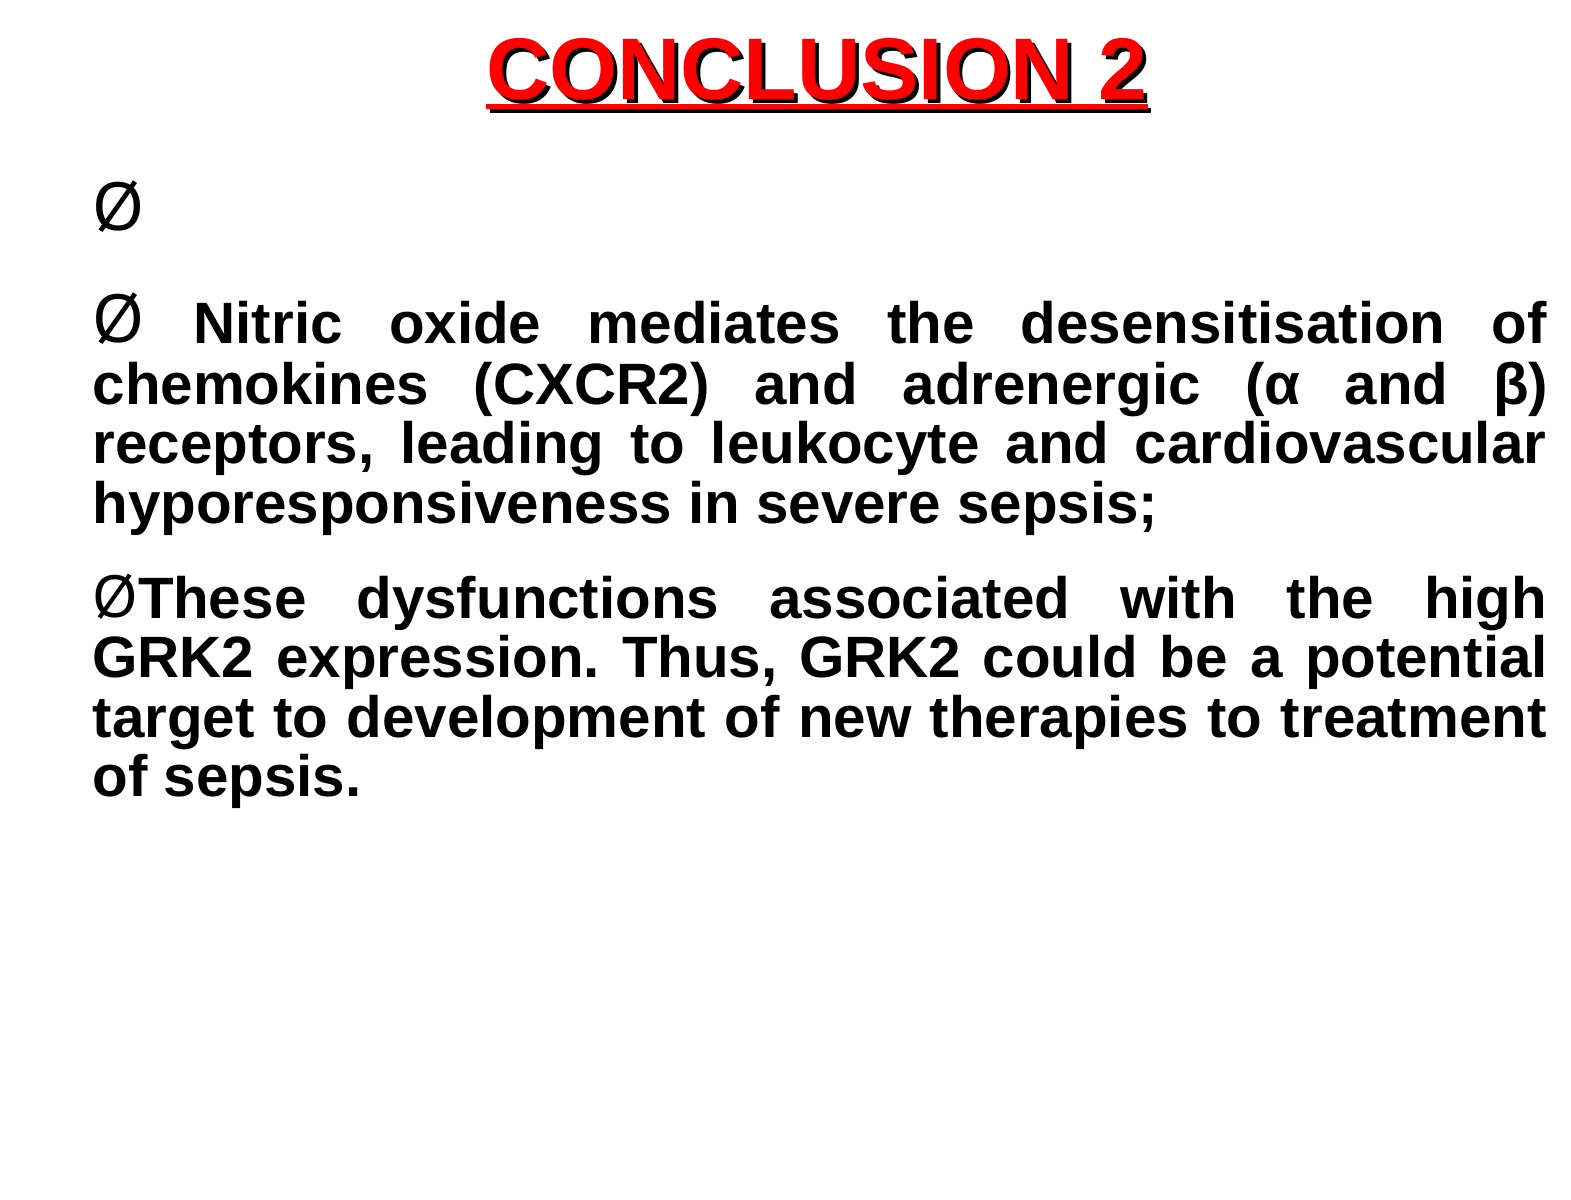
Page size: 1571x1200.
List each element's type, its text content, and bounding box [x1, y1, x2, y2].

text_box Nitric oxide mediates the desensitisation of chemokines (CXCR2) and adrenergic (α and β) receptors, leading to leukocyte and cardiovascular hyporesponsiveness in severe sepsis; These dysfunctions associated with the high GRK2 expression. Thus, GRK2 could be a potential target to development of new therapies to treatment of sepsis. [80, 152, 1565, 799]
text_box CONCLUSION 2 [155, 20, 1478, 127]
